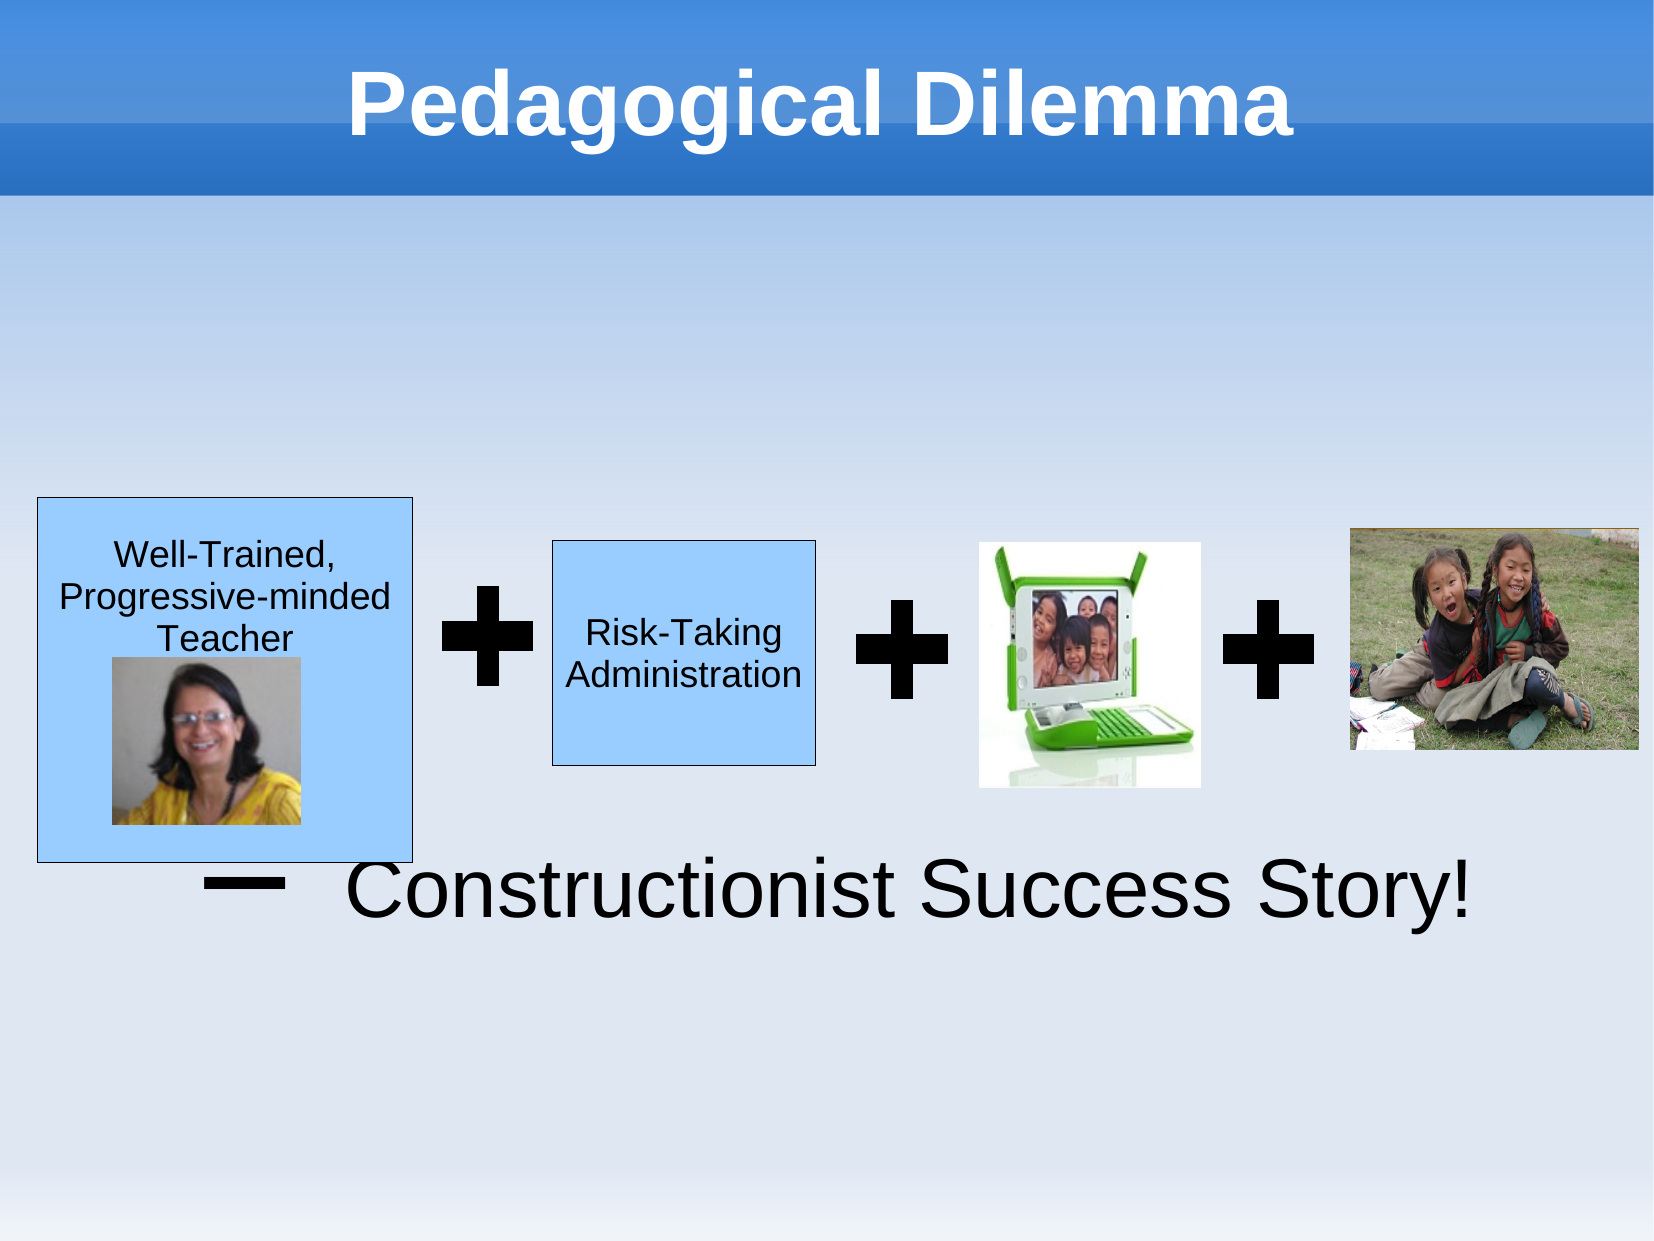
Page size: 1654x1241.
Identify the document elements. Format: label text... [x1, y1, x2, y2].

text_box Risk-Taking Administration [552, 540, 816, 766]
picture [112, 657, 301, 826]
text_box [442, 586, 533, 686]
picture [979, 542, 1201, 788]
text_box Well-Trained, Progressive-minded Teacher [37, 497, 413, 863]
list = Constructionist Success Story! [82, 245, 1571, 1241]
picture [0, 0, 1654, 1241]
text_box [856, 600, 948, 699]
text_box [1223, 600, 1314, 699]
title Pedagogical Dilemma [76, 7, 1565, 200]
